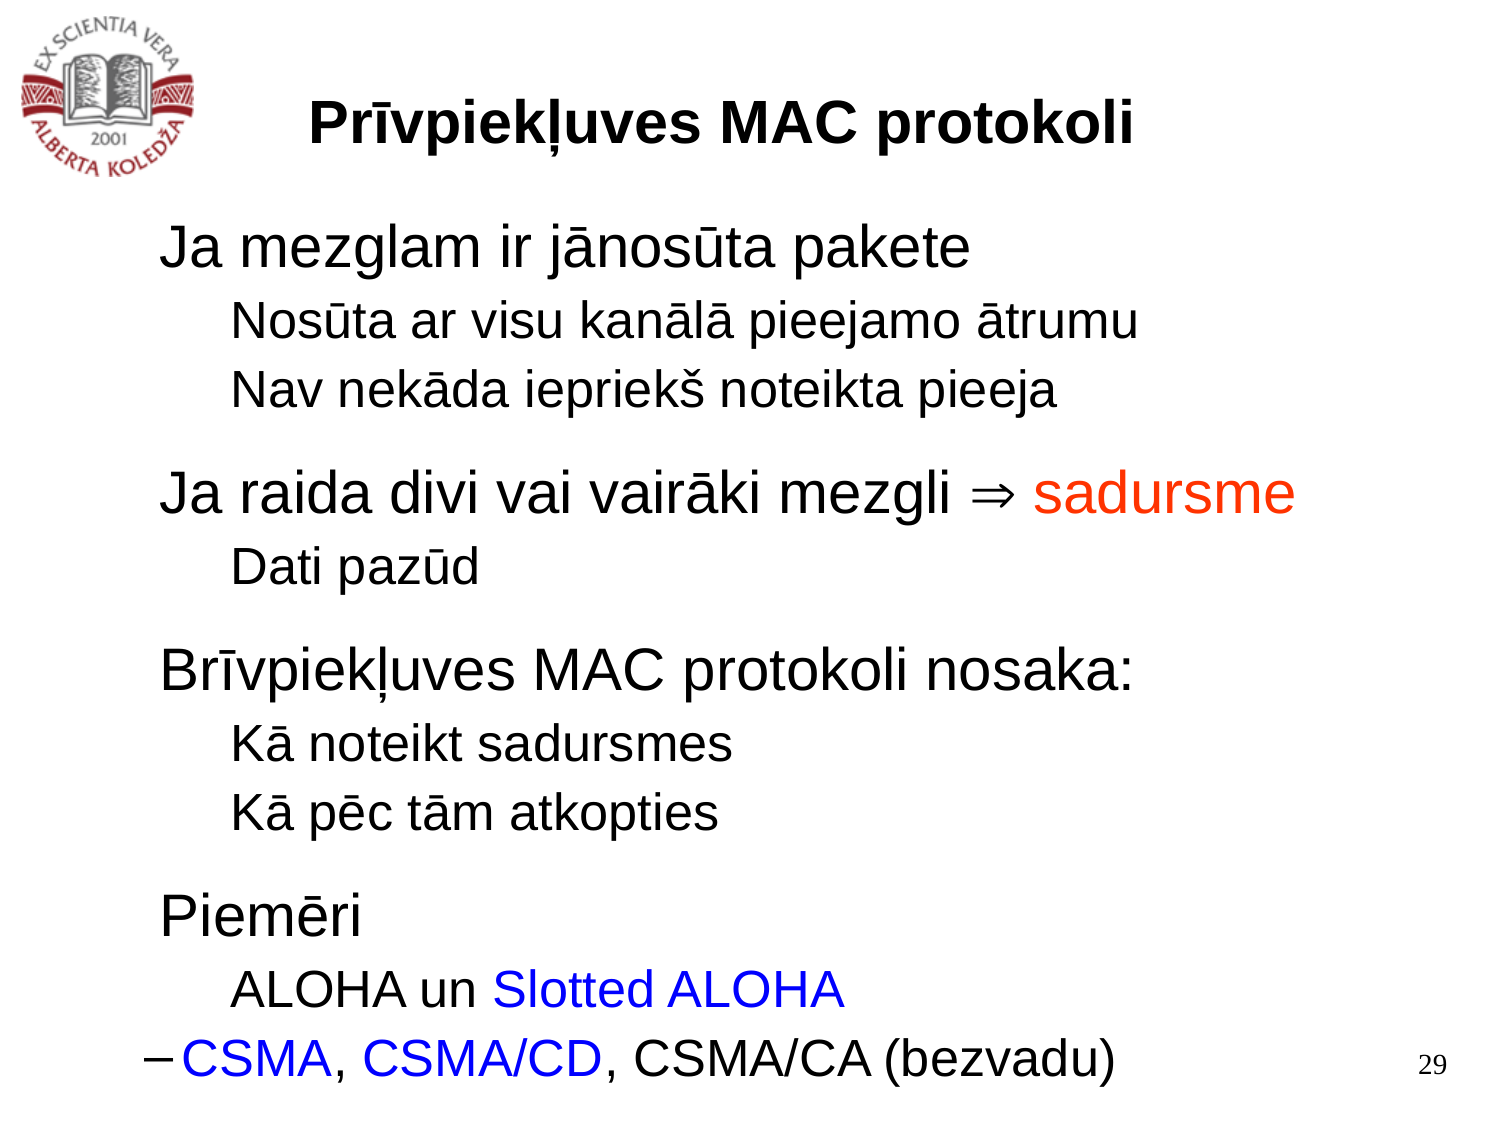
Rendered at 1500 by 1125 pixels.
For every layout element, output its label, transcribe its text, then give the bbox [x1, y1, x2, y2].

picture [21, 16, 194, 177]
title Prīvpiekļuves MAC protokoli [50, 62, 1374, 175]
list Ja mezglam ir jānosūta pakete Nosūta ar visu kanālā pieejamo ātrumu Nav nekāda iepriekš noteikta pieeja Ja raida divi vai vairāki mezgli  sadursme Dati pazūd Brīvpiekļuves MAC protokoli nosaka: Kā noteikt sadursmes Kā pēc tām atkopties Piemēri ALOHA un Slotted ALOHA CSMA, CSMA/CD, CSMA/CA (bezvadu) [74, 200, 1463, 1101]
